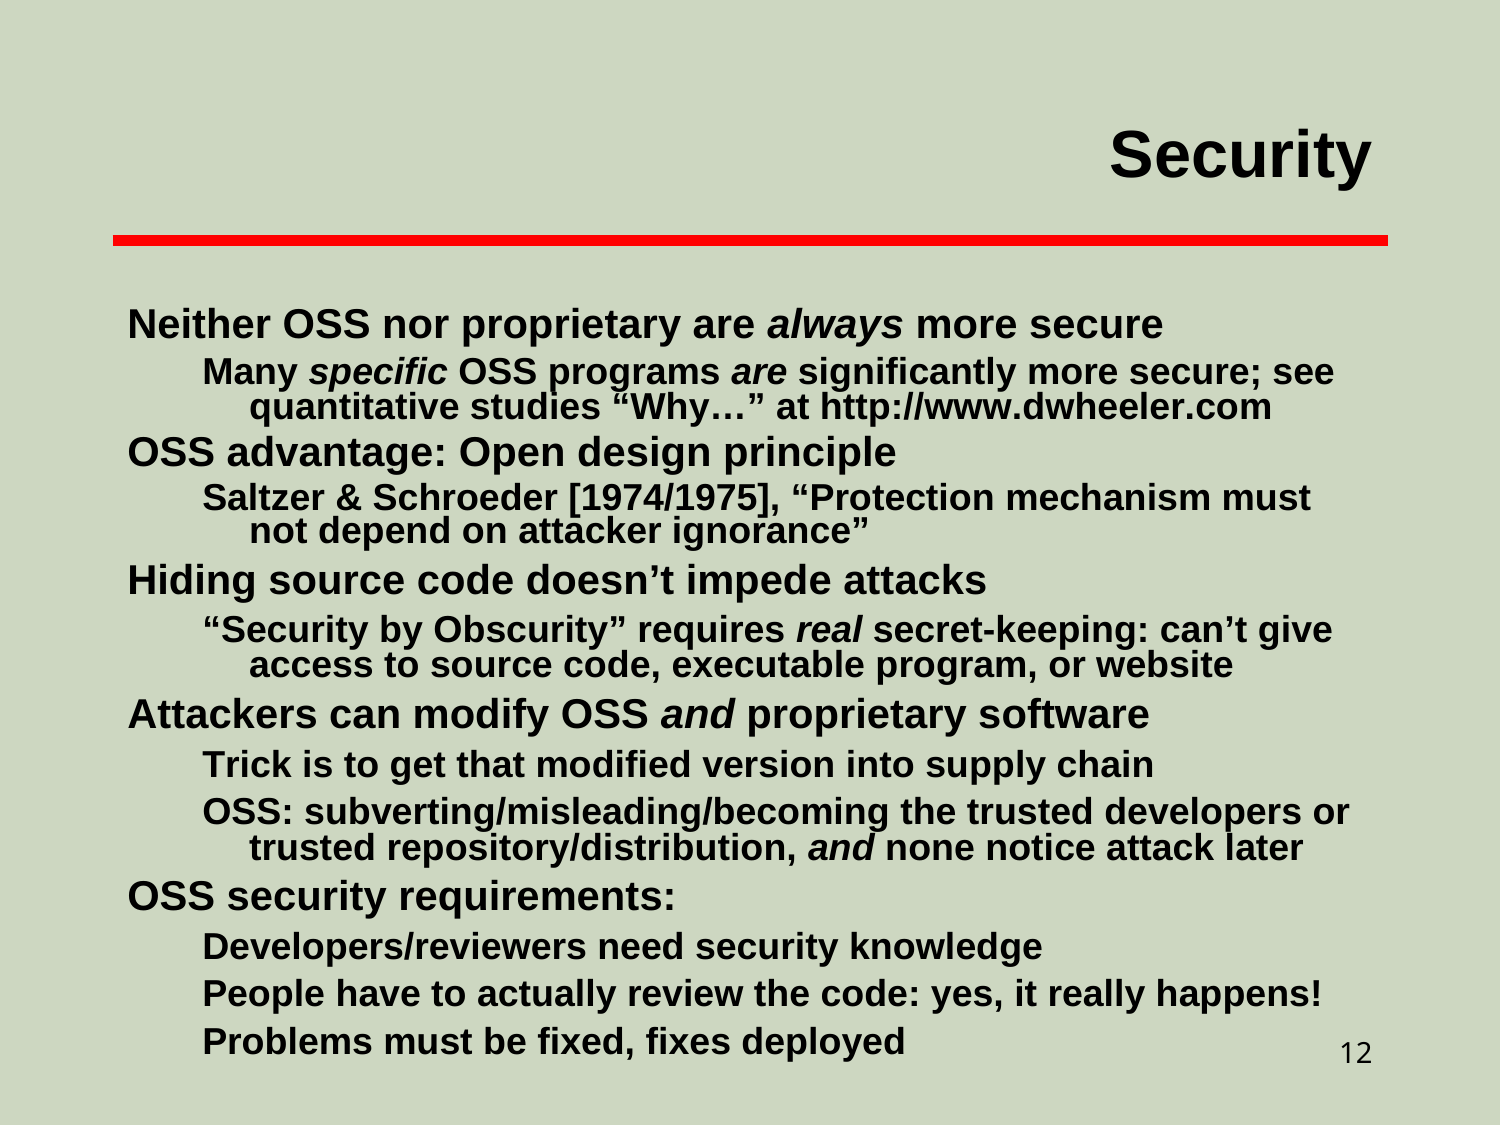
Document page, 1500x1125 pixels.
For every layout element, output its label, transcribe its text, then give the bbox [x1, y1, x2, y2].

title Security [337, 85, 1388, 224]
list Neither OSS nor proprietary are always more secure Many specific OSS programs are significantly more secure; see quantitative studies “Why…” at http://www.dwheeler.com OSS advantage: Open design principle Saltzer & Schroeder [1974/1975], “Protection mechanism must not depend on attacker ignorance” Hiding source code doesn’t impede attacks “Security by Obscurity” requires real secret-keeping: can’t give access to source code, executable program, or website Attackers can modify OSS and proprietary software Trick is to get that modified version into supply chain OSS: subverting/misleading/becoming the trusted developers or trusted repository/distribution, and none notice attack later OSS security requirements: Developers/reviewers need security knowledge People have to actually review the code: yes, it really happens! Problems must be fixed, fixes deployed [112, 299, 1388, 1115]
